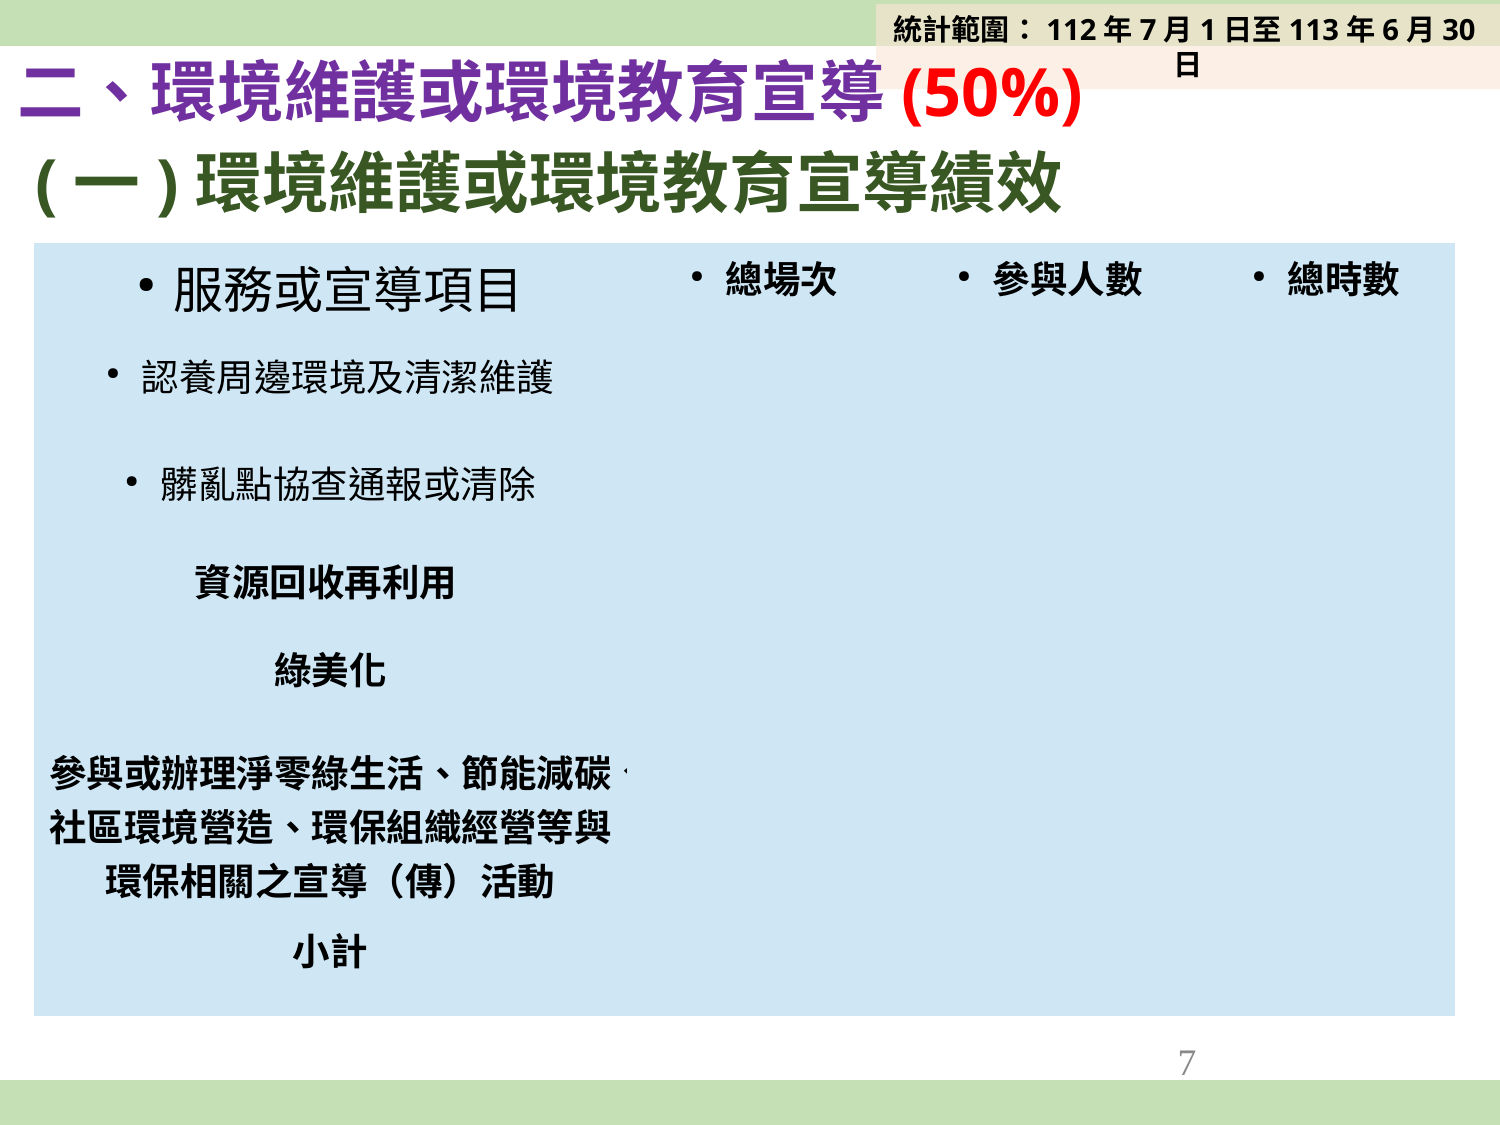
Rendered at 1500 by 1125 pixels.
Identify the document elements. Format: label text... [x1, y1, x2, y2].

table_cell [902, 914, 1198, 1016]
table_cell [902, 448, 1198, 546]
table_header 服務或宣導項目 [34, 249, 627, 340]
text_box (一)環境維護或環境教育宣導績效 [20, 142, 1114, 249]
table_cell 資源回收再利用 [34, 546, 627, 634]
table_cell [1198, 736, 1455, 914]
table_cell [1198, 634, 1455, 736]
text_box <編號> [1162, 1030, 1500, 1091]
table_header 參與人數 [902, 243, 1198, 340]
table_header 總時數 [1198, 243, 1455, 340]
table_cell [627, 736, 902, 914]
table_cell [902, 634, 1198, 736]
table_cell [1198, 448, 1455, 546]
text_box 二、環境維護或環境教育宣導(50%) [2, 51, 1208, 158]
table_cell [627, 448, 902, 546]
table_cell [627, 546, 902, 634]
table_cell [1198, 914, 1455, 1016]
table_cell [1198, 546, 1455, 634]
table_cell [902, 546, 1198, 634]
table_cell 綠美化 [34, 634, 627, 736]
table_cell 參與或辦理淨零綠生活、節能減碳、社區環境營造、環保組織經營等與環保相關之宣導（傳）活動 [34, 736, 627, 914]
table_cell 認養周邊環境及清潔維護 [34, 340, 627, 448]
table_cell [902, 736, 1198, 914]
table_cell 小計 [34, 914, 627, 1016]
table_cell [627, 634, 902, 736]
table_cell 髒亂點協查通報或清除 [34, 448, 627, 546]
table_cell [627, 340, 902, 448]
table_header 總場次 [627, 249, 902, 340]
table_cell [627, 914, 902, 1016]
table_cell [1198, 340, 1455, 448]
table_cell [902, 340, 1198, 448]
